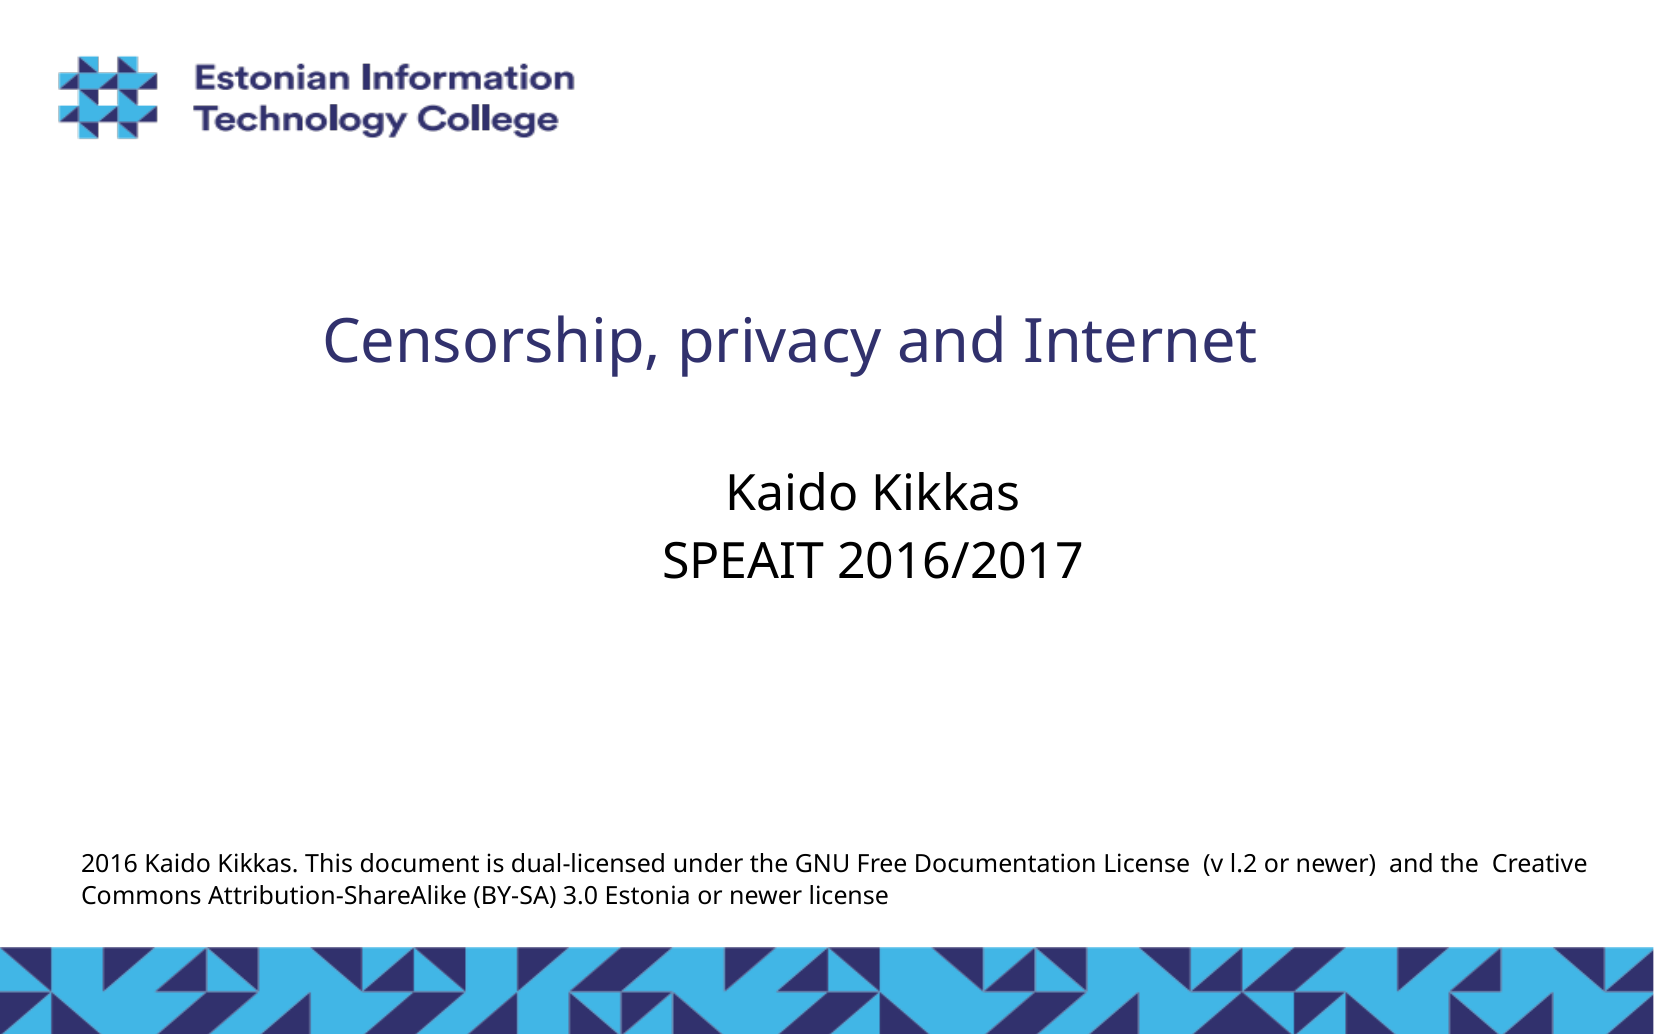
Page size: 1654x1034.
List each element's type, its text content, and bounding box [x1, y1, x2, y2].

text_box Kaido Kikkas SPEAIT 2016/2017 [612, 449, 1134, 597]
title Censorship, privacy and Internet [222, 266, 1359, 411]
text_box 2016 Kaido Kikkas. This document is dual-licensed under the GNU Free Documentation License (v l.2 or newer) and the Creative Commons Attribution-ShareAlike (BY-SA) 3.0 Estonia or newer license [66, 839, 1654, 920]
